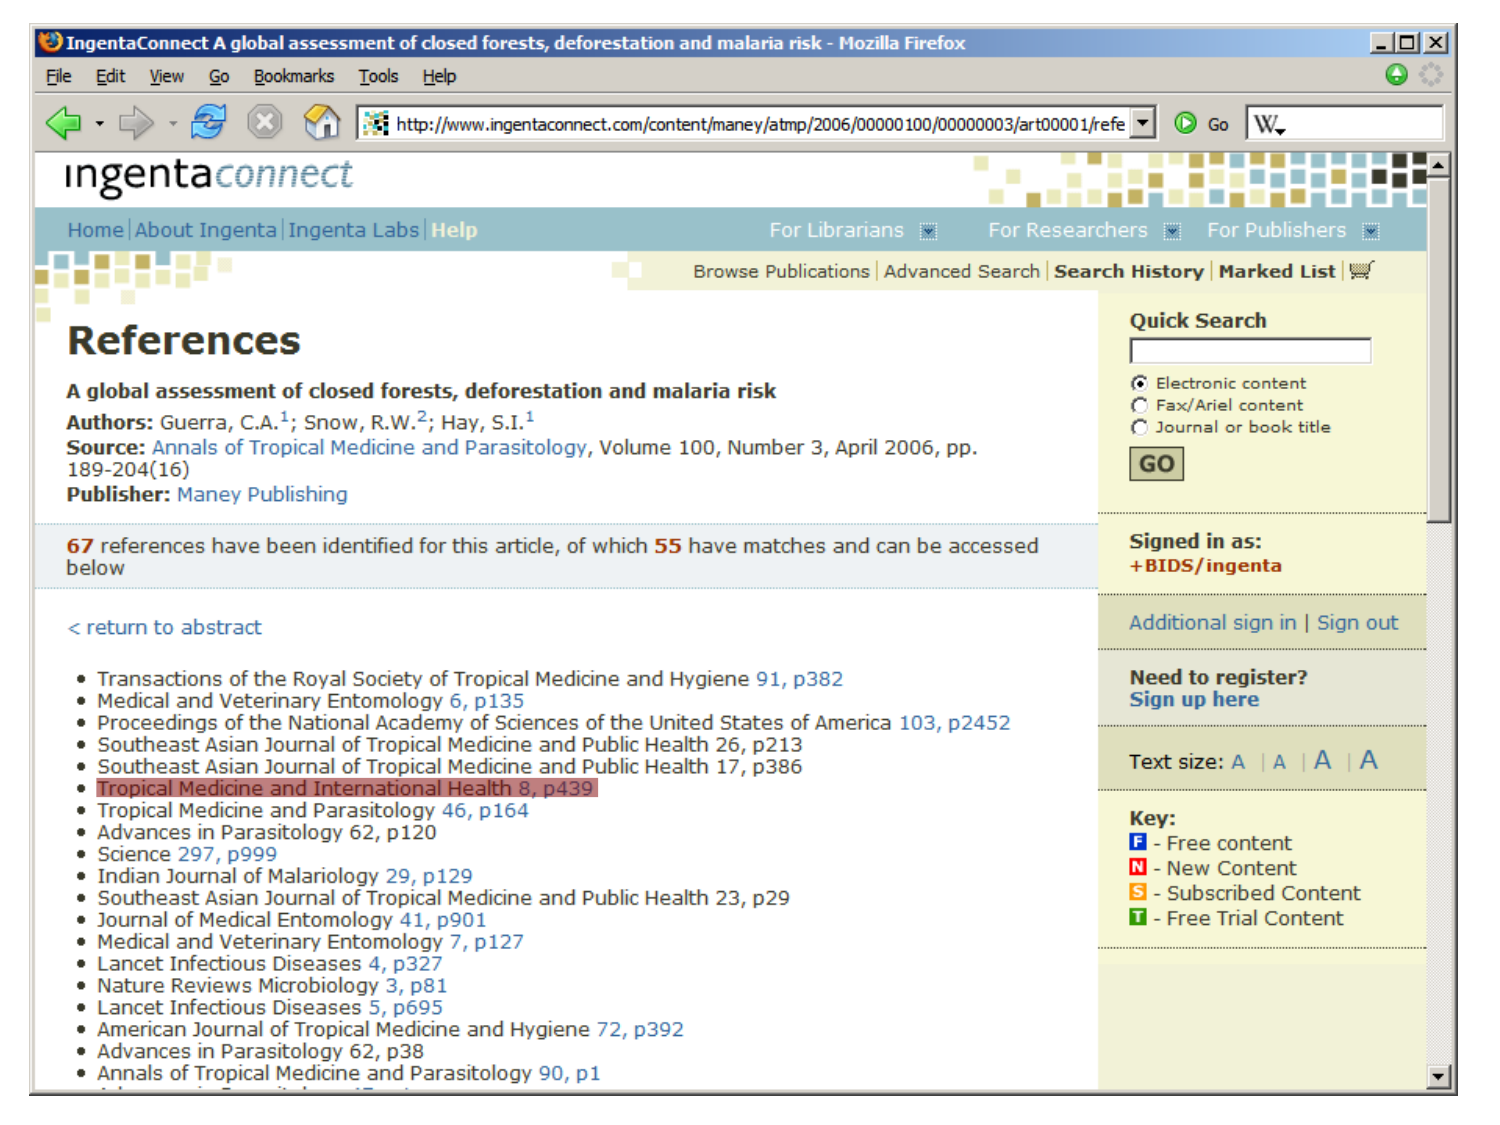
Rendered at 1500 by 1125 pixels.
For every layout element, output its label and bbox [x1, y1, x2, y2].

picture [29, 23, 1458, 1096]
text_box [96, 777, 599, 798]
